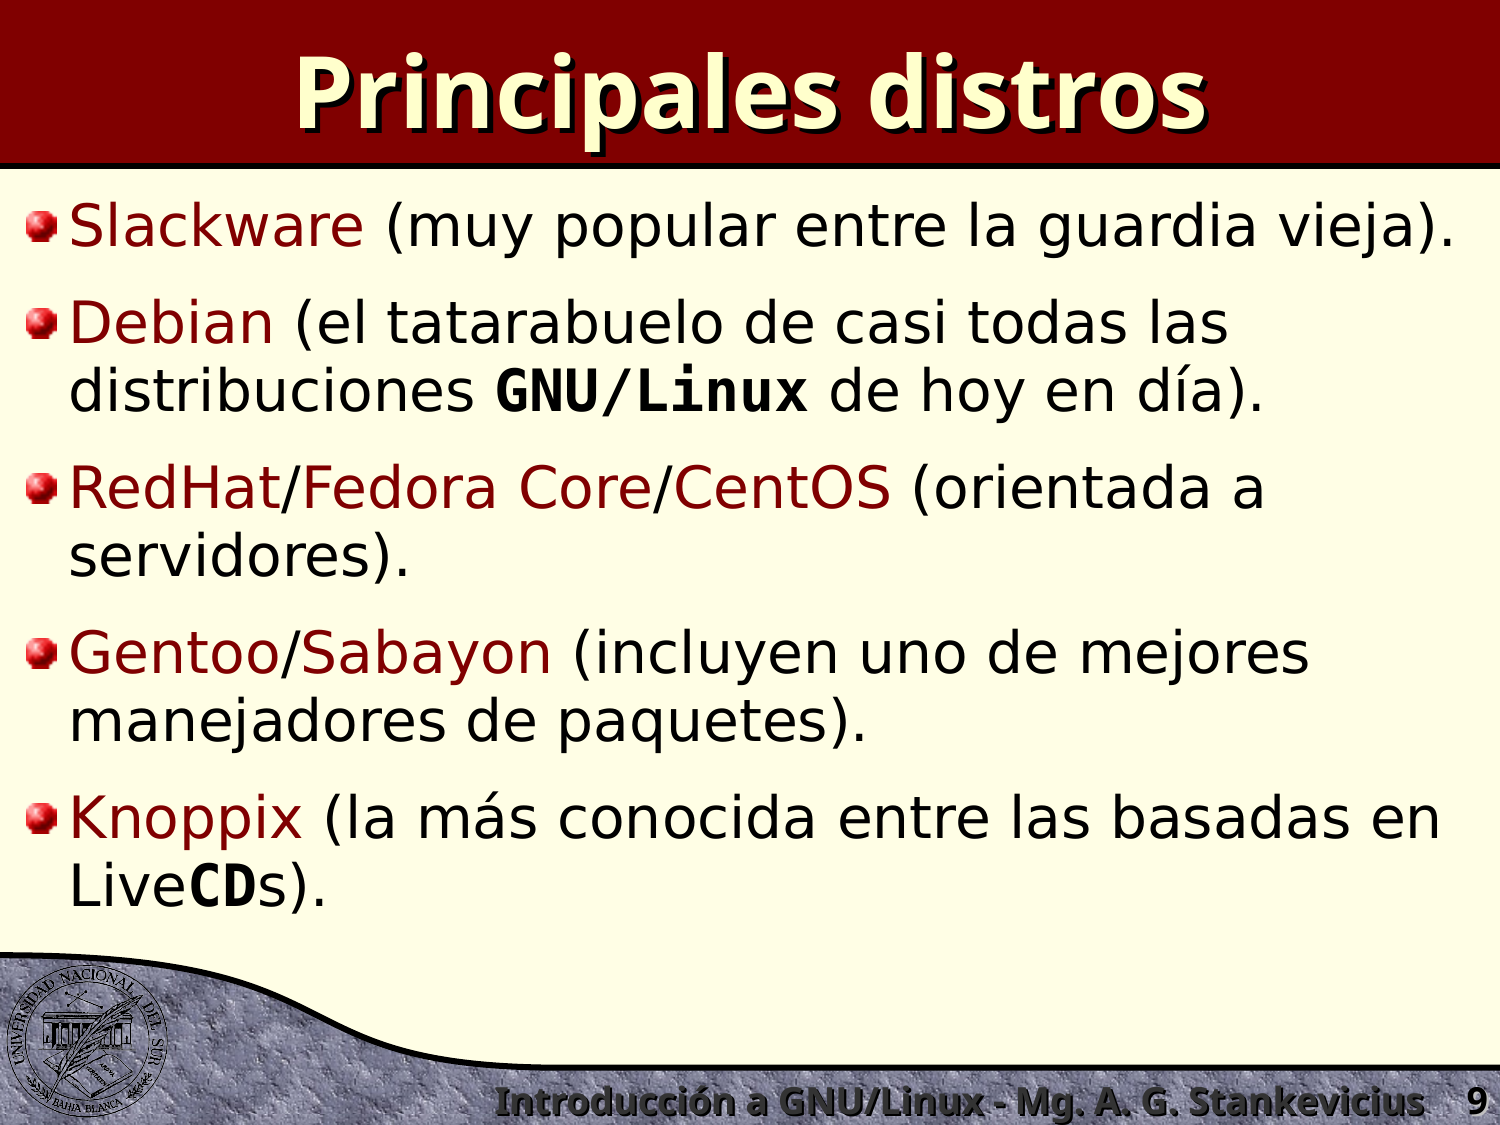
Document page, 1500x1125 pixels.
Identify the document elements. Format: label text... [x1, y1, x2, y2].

picture [1059, 1100, 1065, 1110]
picture [0, 956, 1500, 1125]
list Slackware (muy popular entre la guardia vieja). Debian (el tatarabuelo de casi todas las distribuciones GNU/Linux de hoy en día). RedHat/Fedora Core/CentOS (orientada a servidores). Gentoo/Sabayon (incluyen uno de mejores manejadores de paquetes). Knoppix (la más conocida entre las basadas en LiveCDs). [11, 192, 1486, 935]
title Principales distros [15, 12, 1485, 153]
